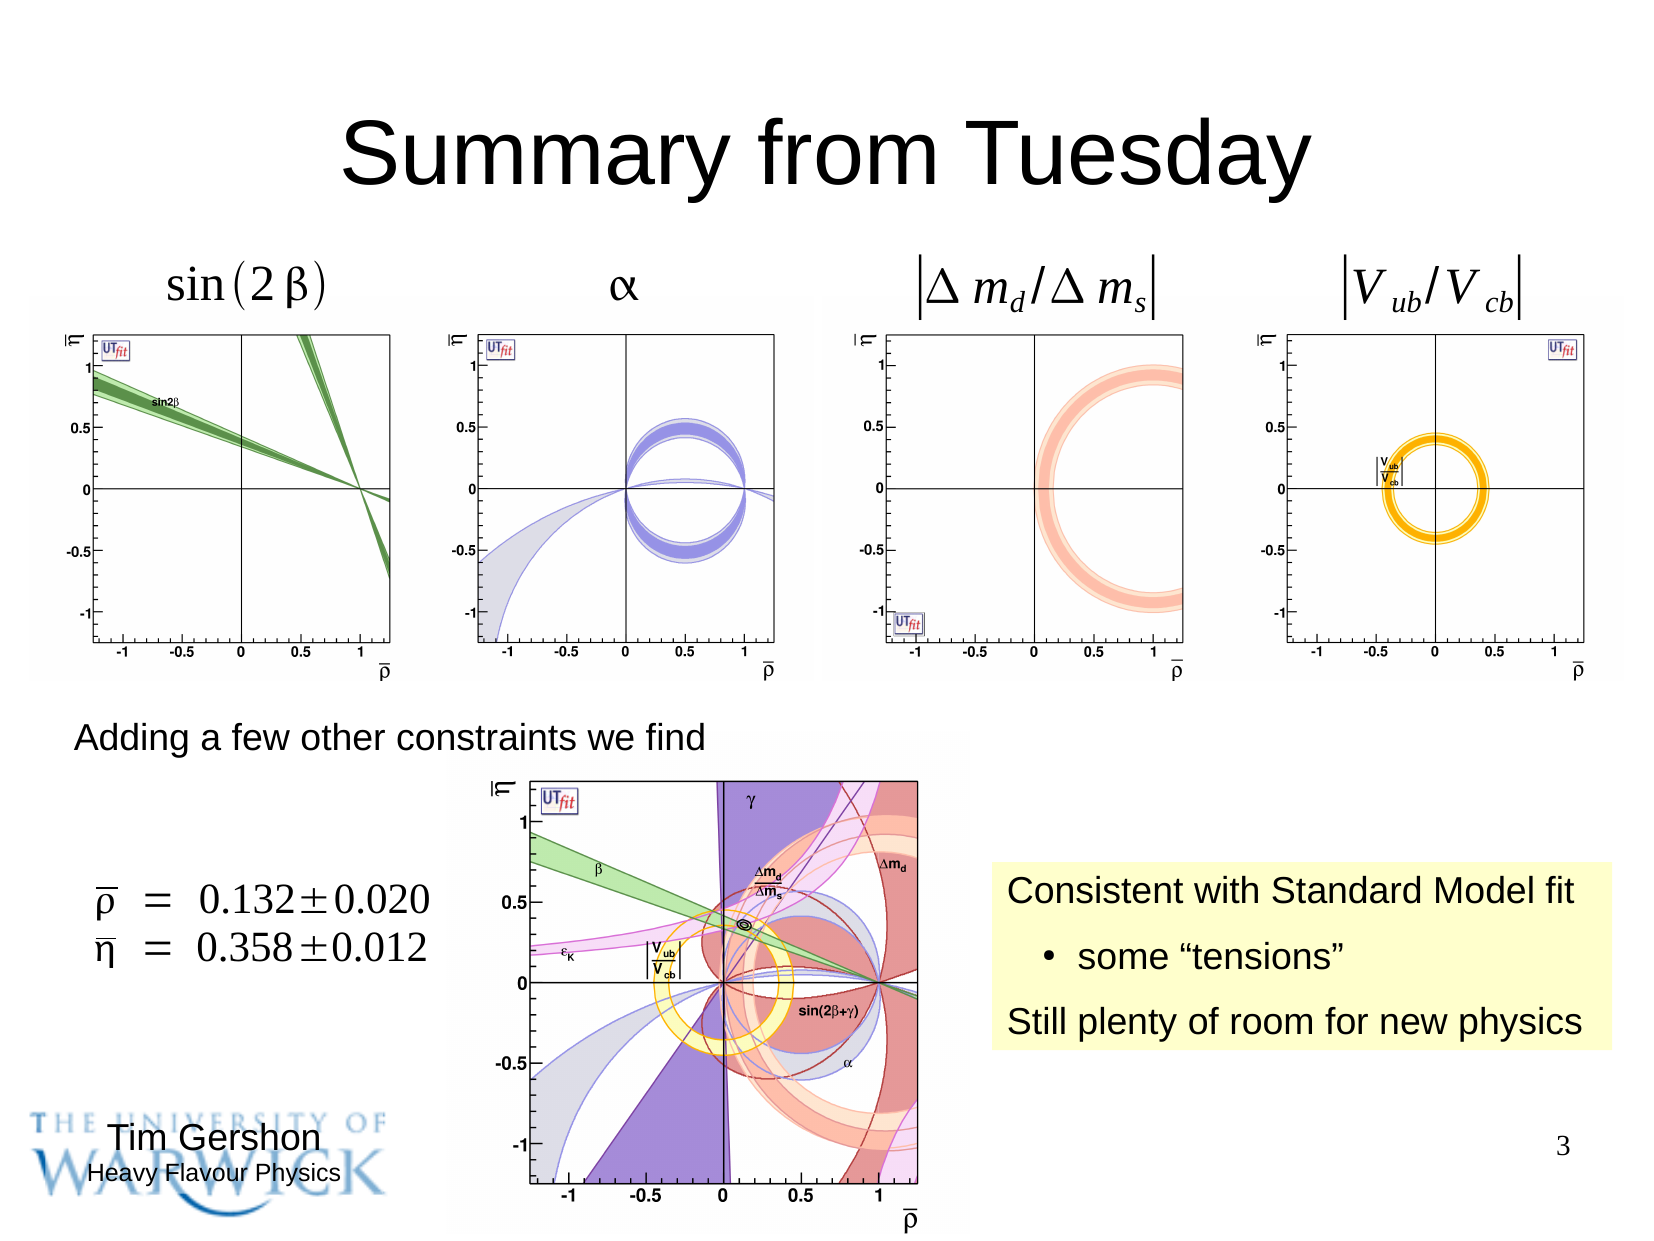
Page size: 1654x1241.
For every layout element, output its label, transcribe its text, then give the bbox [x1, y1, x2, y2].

chart [897, 253, 1177, 325]
picture [19, 1106, 406, 1232]
chart [153, 253, 342, 312]
chart [1322, 253, 1544, 325]
picture [822, 296, 1624, 681]
text_box Consistent with Standard Model fit some “tensions” Still plenty of room for new physics [992, 862, 1613, 1051]
text_box Tim Gershon Heavy Flavour Physics [45, 1108, 383, 1194]
picture [29, 296, 814, 681]
text_box Adding a few other constraints we find [59, 708, 768, 766]
title Summary from Tuesday [82, 56, 1571, 250]
picture [446, 731, 970, 1234]
chart [82, 874, 441, 973]
chart [596, 253, 652, 311]
